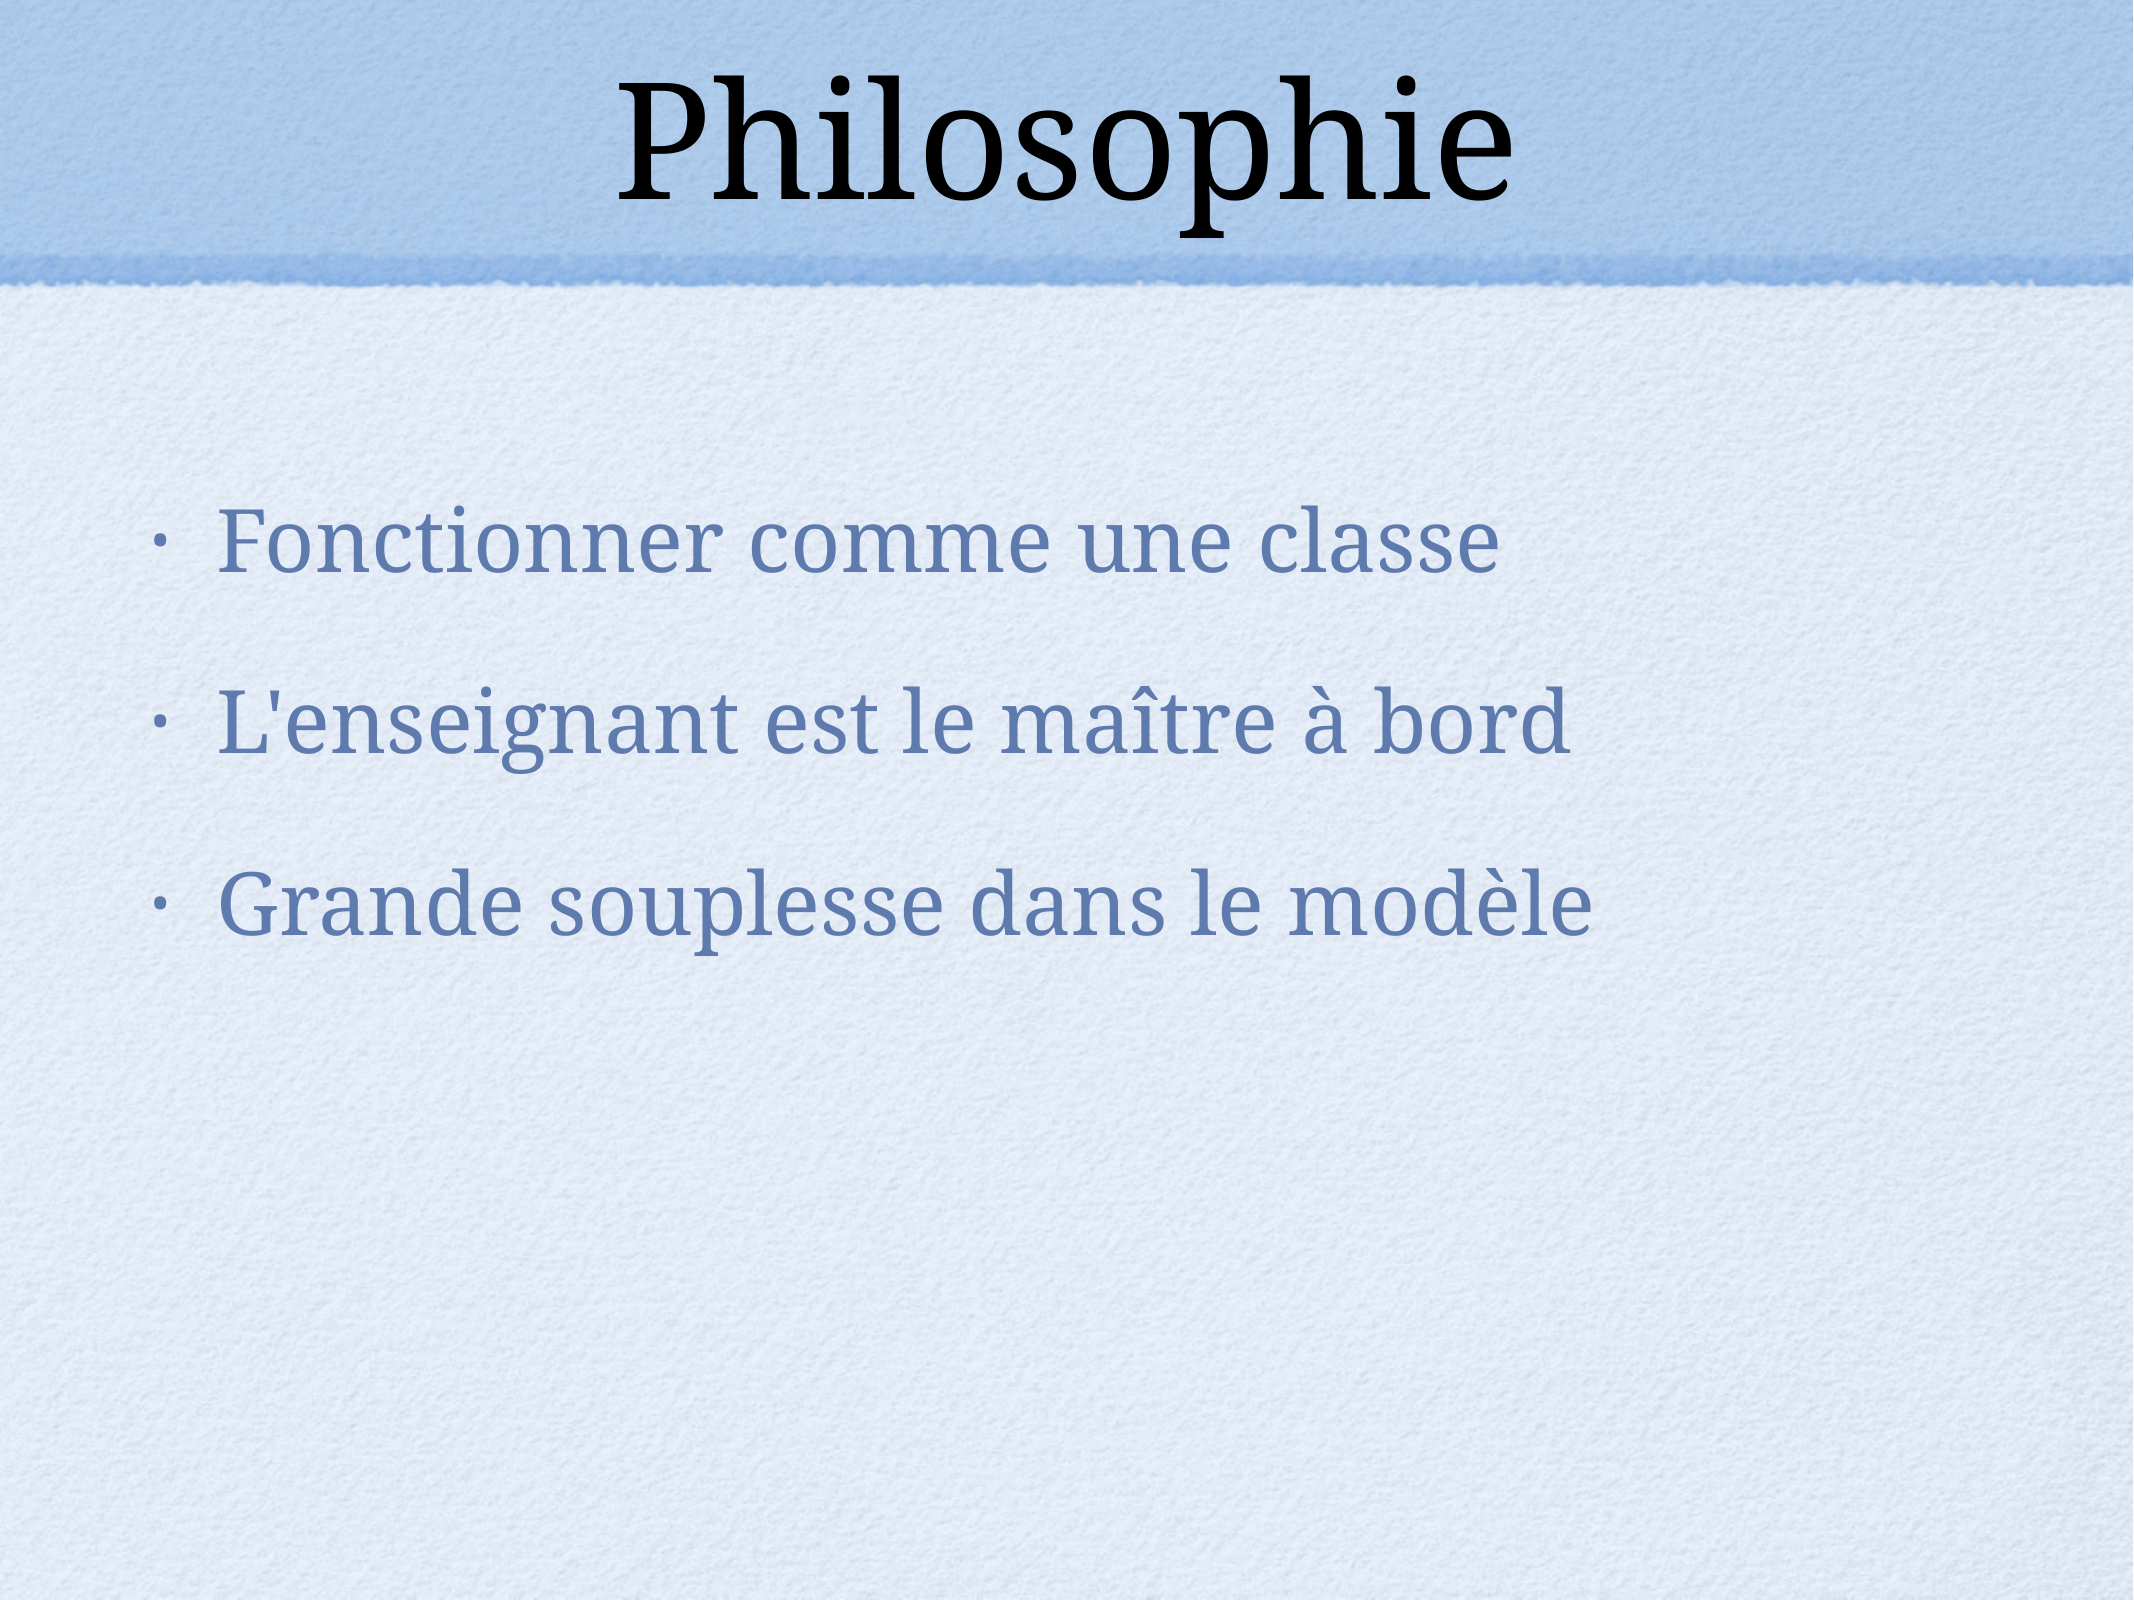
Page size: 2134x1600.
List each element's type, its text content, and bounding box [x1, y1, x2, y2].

picture [0, 0, 2134, 1600]
title Philosophie [72, 0, 2061, 182]
list Fonctionner comme une classe L'enseignant est le maître à bord Grande souplesse dans le modèle [72, 182, 2061, 1258]
